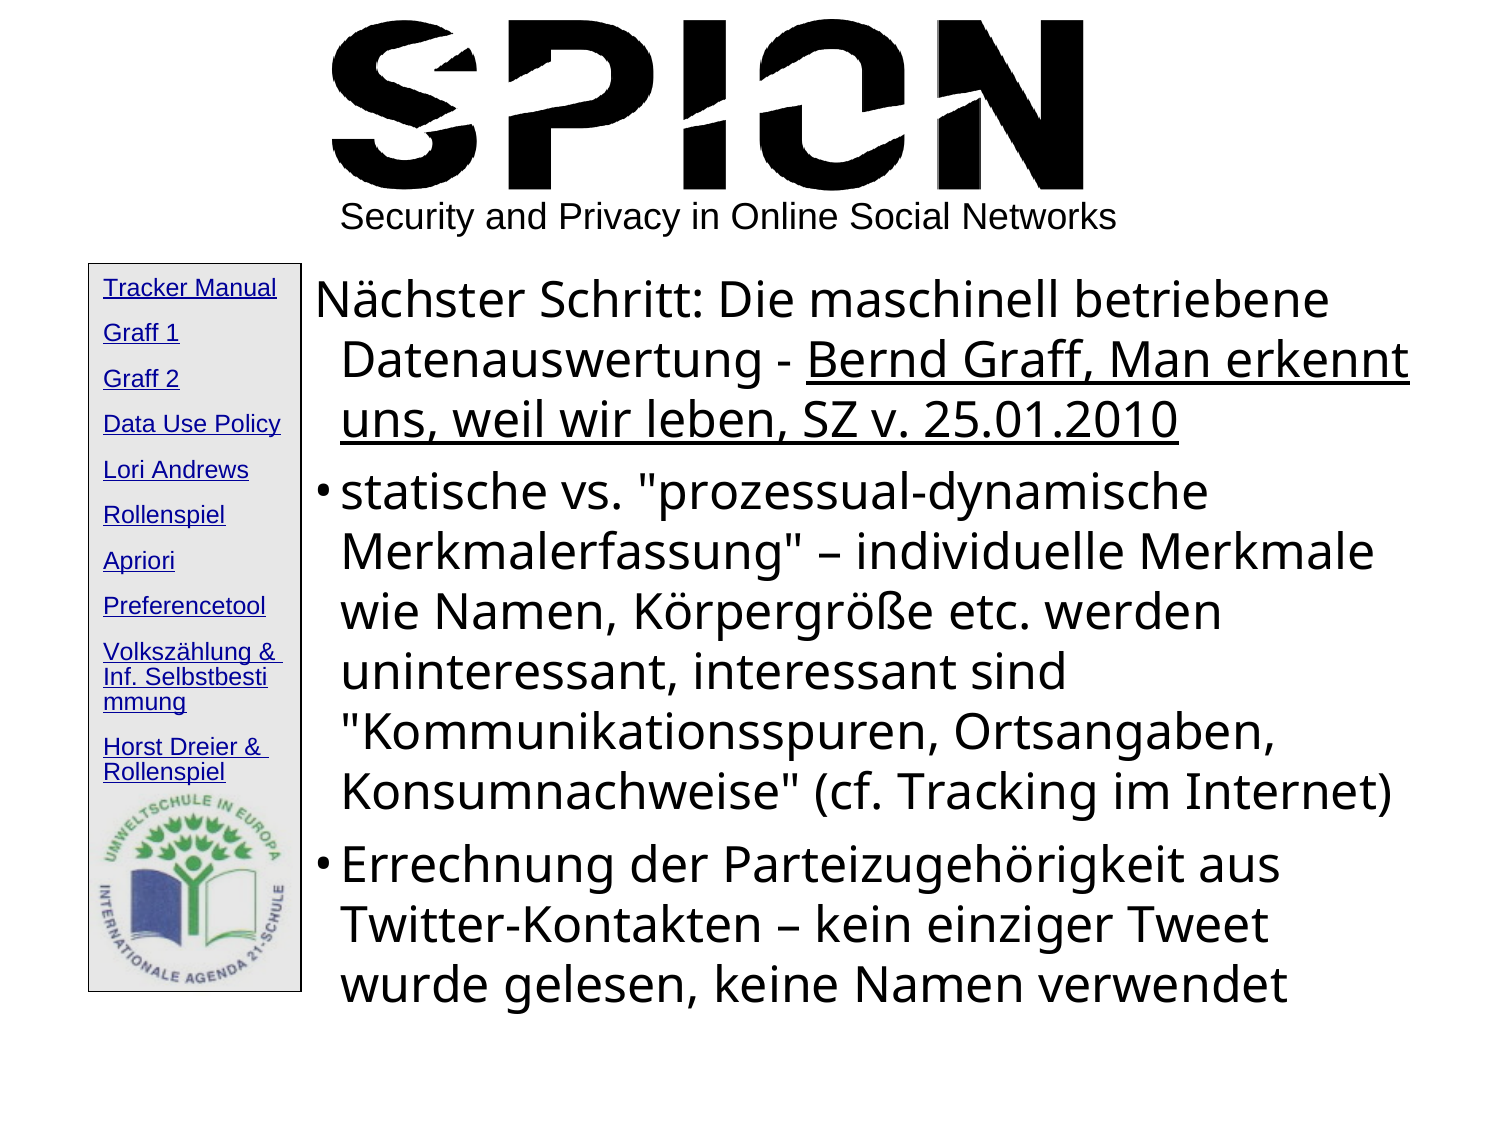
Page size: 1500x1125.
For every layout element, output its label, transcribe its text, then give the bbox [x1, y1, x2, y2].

picture [88, 992, 293, 996]
list Nächster Schritt: Die maschinell betriebene Datenauswertung - Bernd Graff, Man erkennt uns, weil wir leben, SZ v. 25.01.2010 statische vs. "prozessual-dynamische Merkmalerfassung" – individuelle Merkmale wie Namen, Körpergröße etc. werden uninteressant, interessant sind "Kommunikationsspuren, Ortsangaben, Konsumnachweise" (cf. Tracking im Internet) Errechnung der Parteizugehörigkeit aus Twitter-Kontakten – kein einziger Tweet wurde gelesen, keine Namen verwendet [312, 267, 1412, 1027]
picture [324, 0, 1093, 208]
